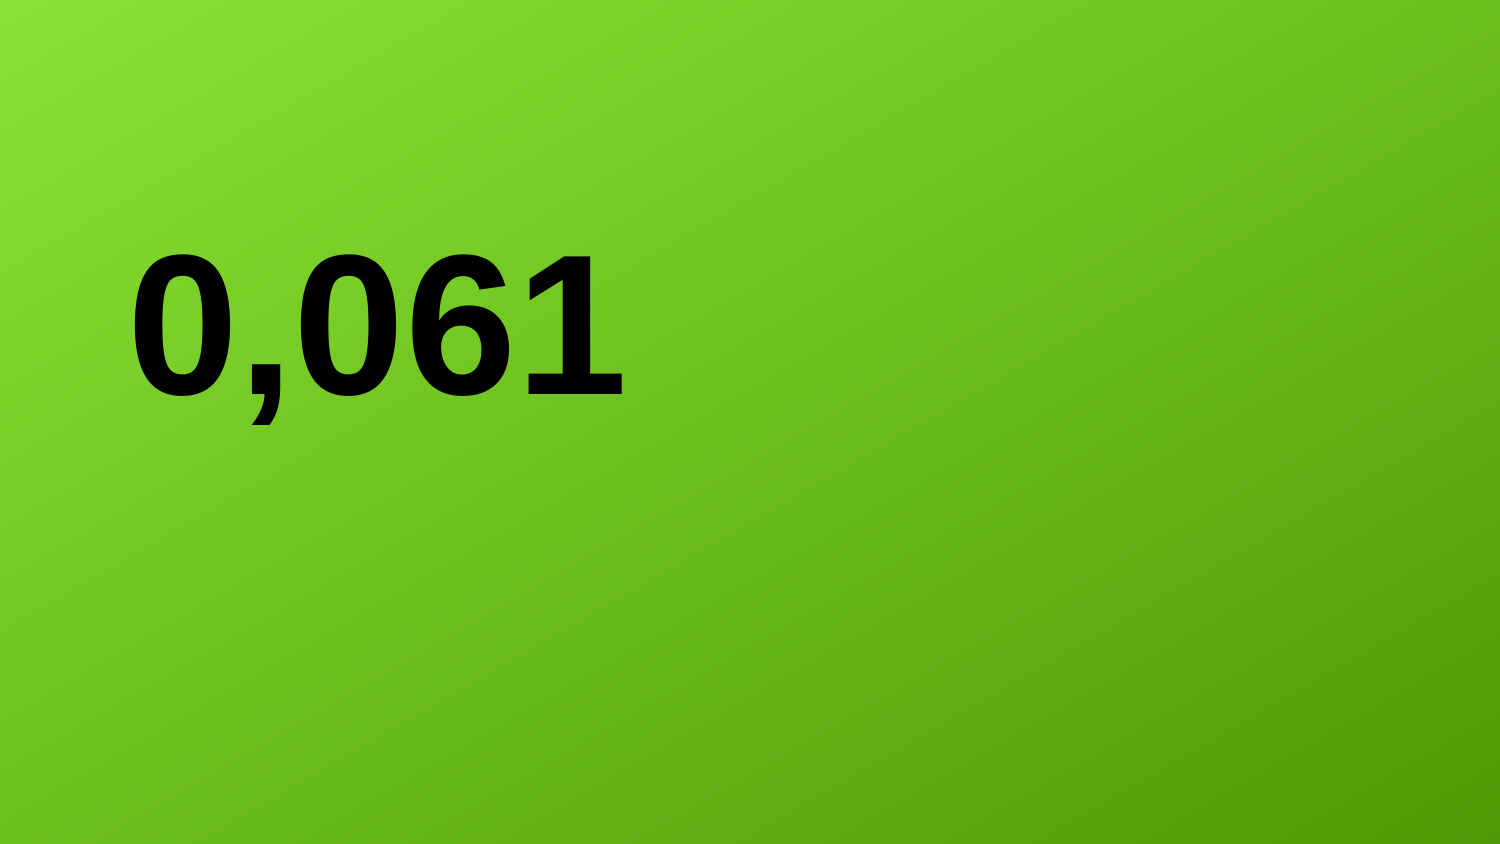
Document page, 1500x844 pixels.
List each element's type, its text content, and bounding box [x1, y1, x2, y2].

text_box 0,061 [162, 276, 202, 374]
text_box 0,061 [441, 326, 481, 375]
text_box 0,061 [112, 259, 1388, 450]
text_box 0,061 [328, 276, 368, 374]
